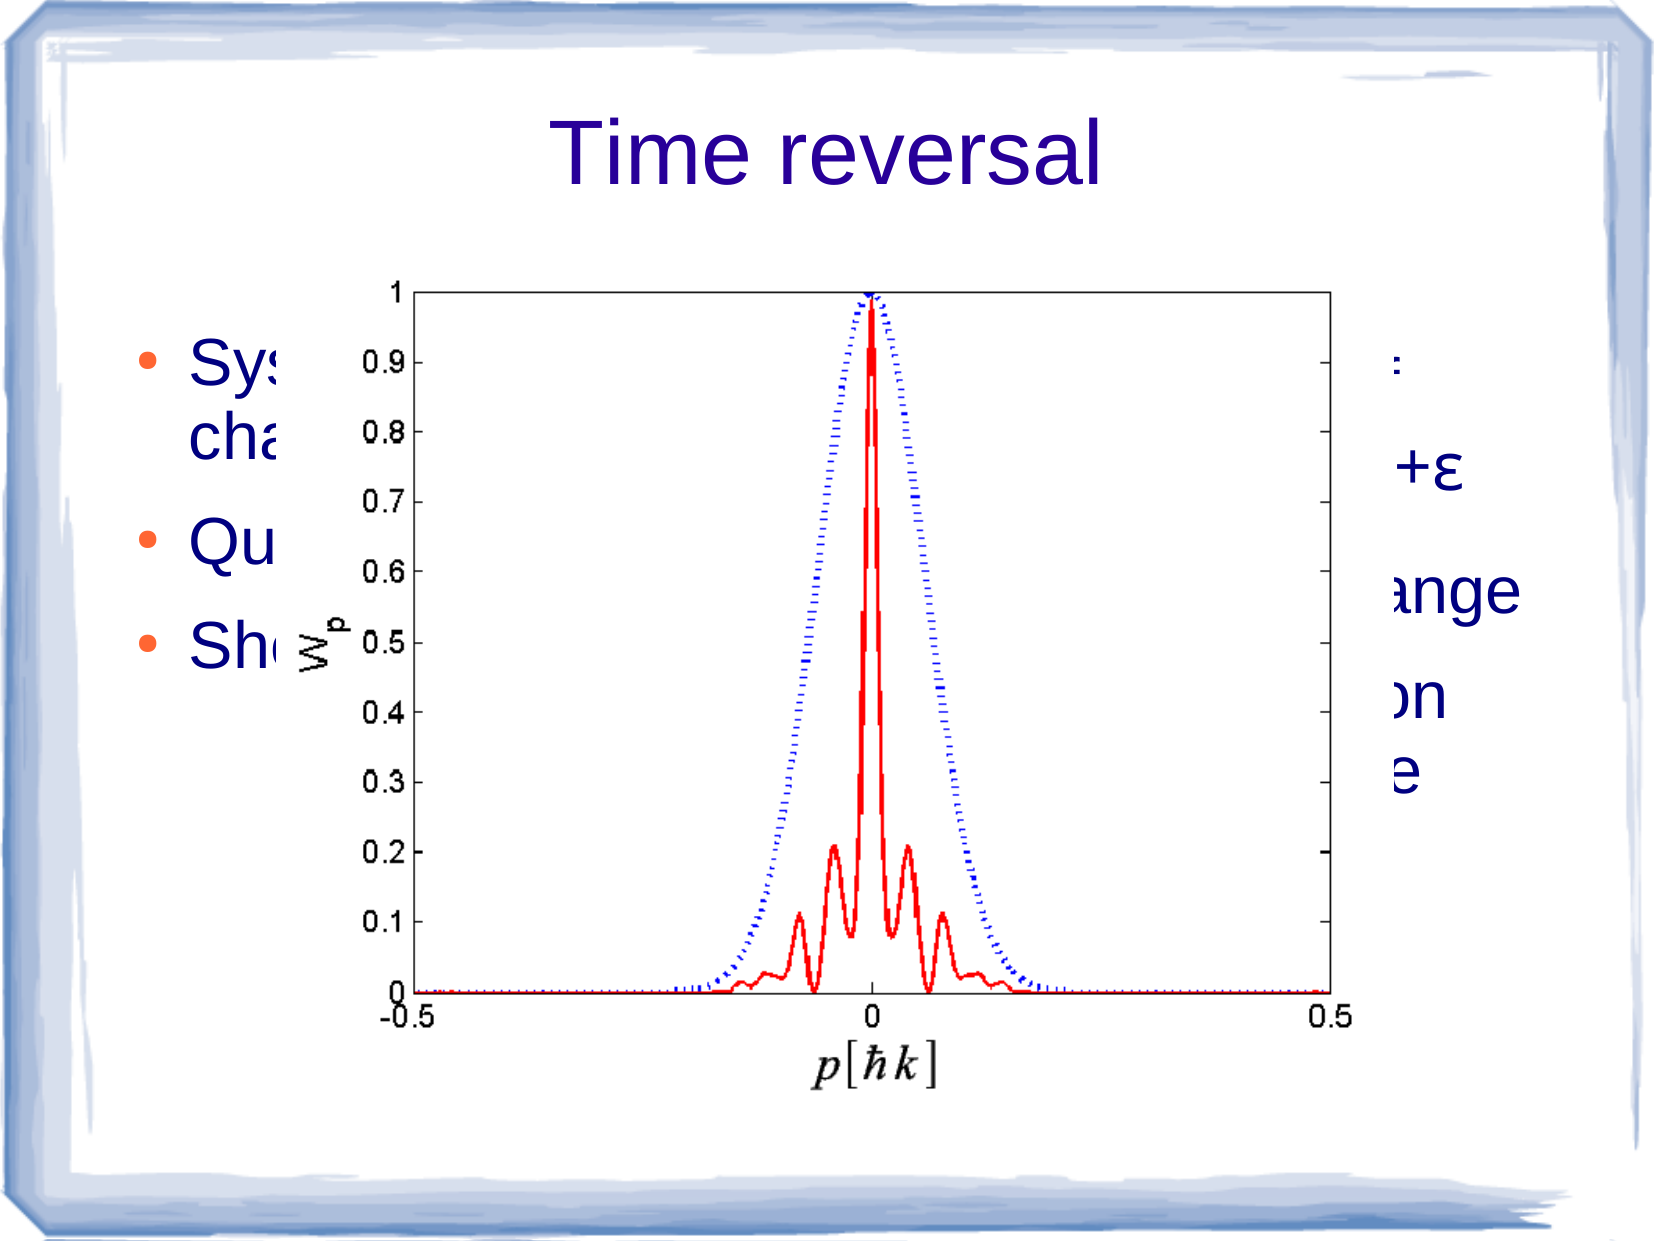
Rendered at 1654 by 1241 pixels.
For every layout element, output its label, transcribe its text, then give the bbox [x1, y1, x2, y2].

title Time reversal [82, 49, 1571, 257]
list Apply number of kicks, 8ωRT=4π+ε Wait for sign change Reverse evolution by applying more kicks with 8ωRT=4π-ε [844, 344, 1534, 1127]
list System is classically chaotic Quantum motion Should be reversible! [118, 324, 827, 1144]
picture [0, 0, 1654, 1241]
